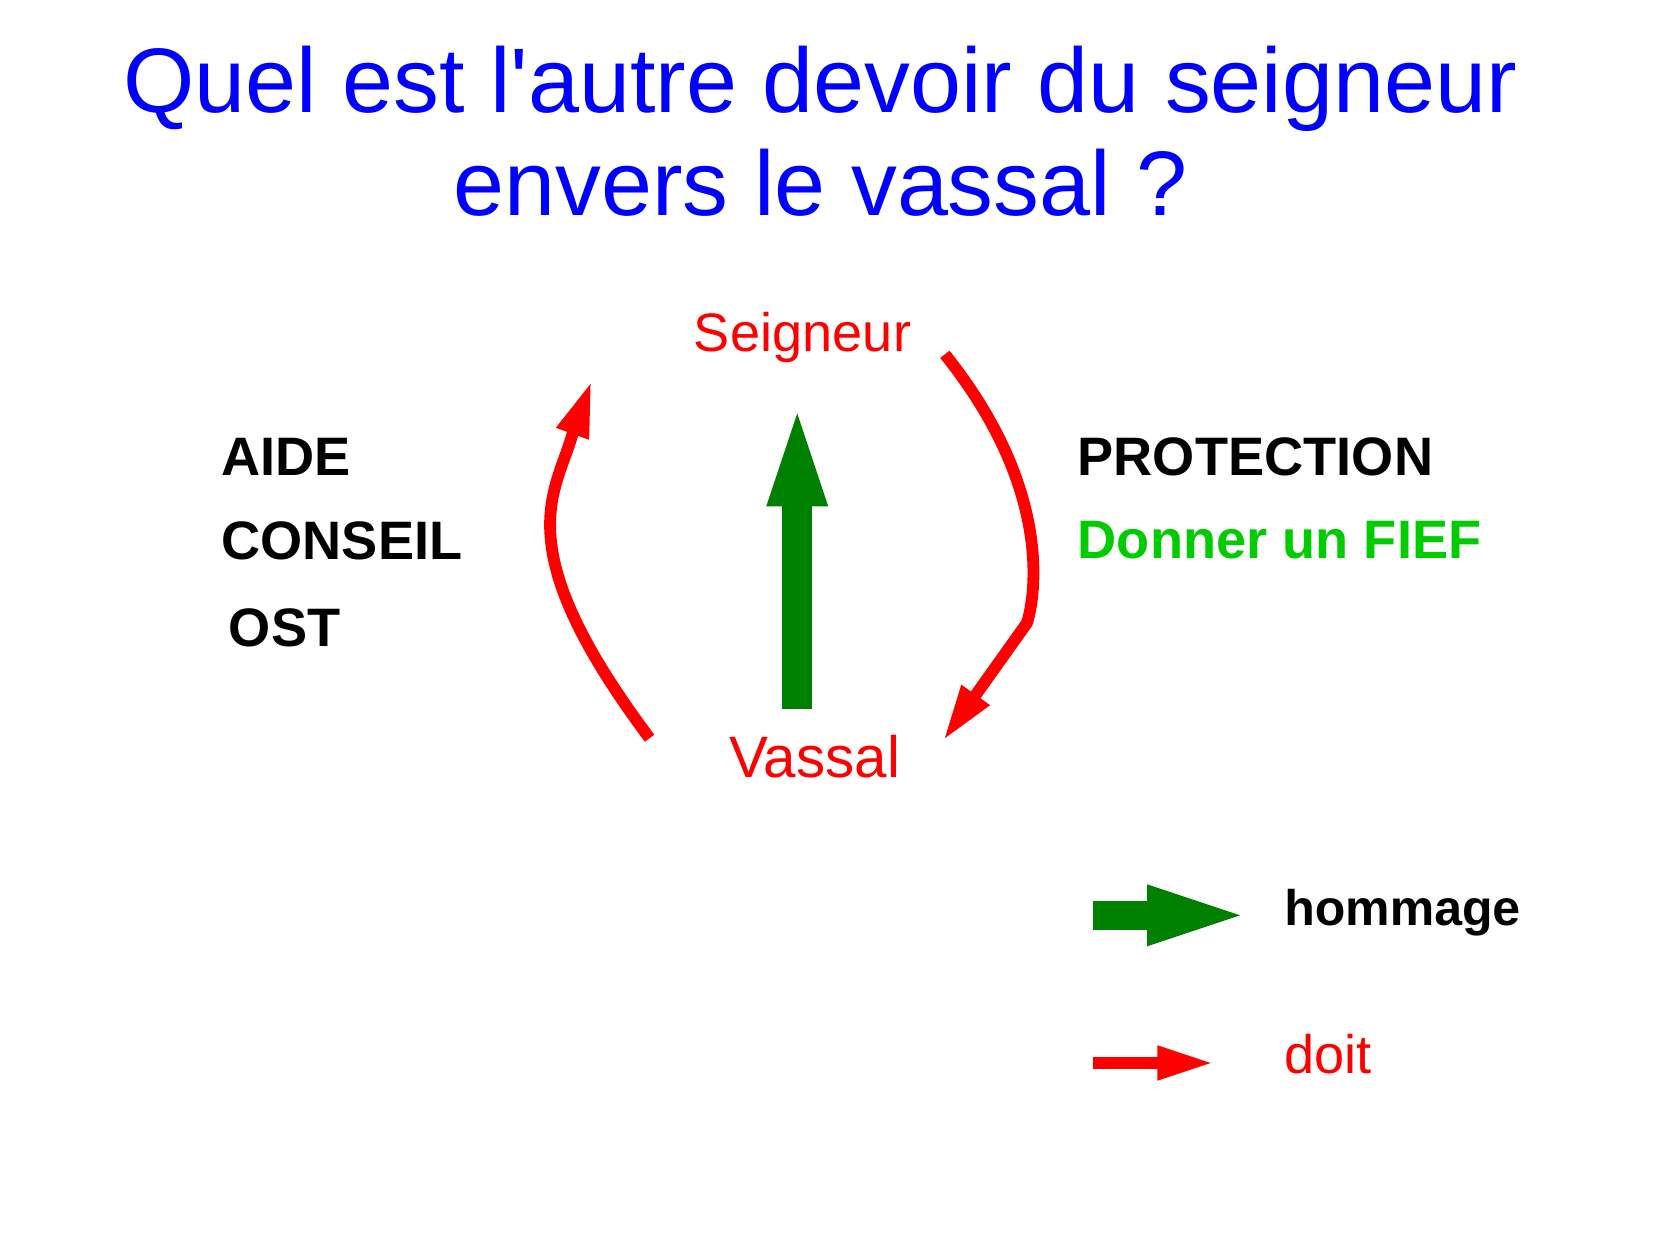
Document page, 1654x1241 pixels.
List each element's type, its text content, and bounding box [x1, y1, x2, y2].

text_box CONSEIL [206, 442, 584, 644]
text_box AIDE [206, 419, 584, 442]
text_box Vassal [649, 717, 1004, 798]
title Quel est l'autre devoir du seigneur envers le vassal ? [77, 29, 1565, 235]
text_box OST [214, 590, 591, 730]
text_box Donner un FIEF [1062, 501, 1506, 641]
text_box hommage [1269, 873, 1595, 945]
text_box doit [1269, 1017, 1536, 1093]
text_box PROTECTION [1062, 419, 1506, 501]
text_box Seigneur [679, 295, 945, 371]
